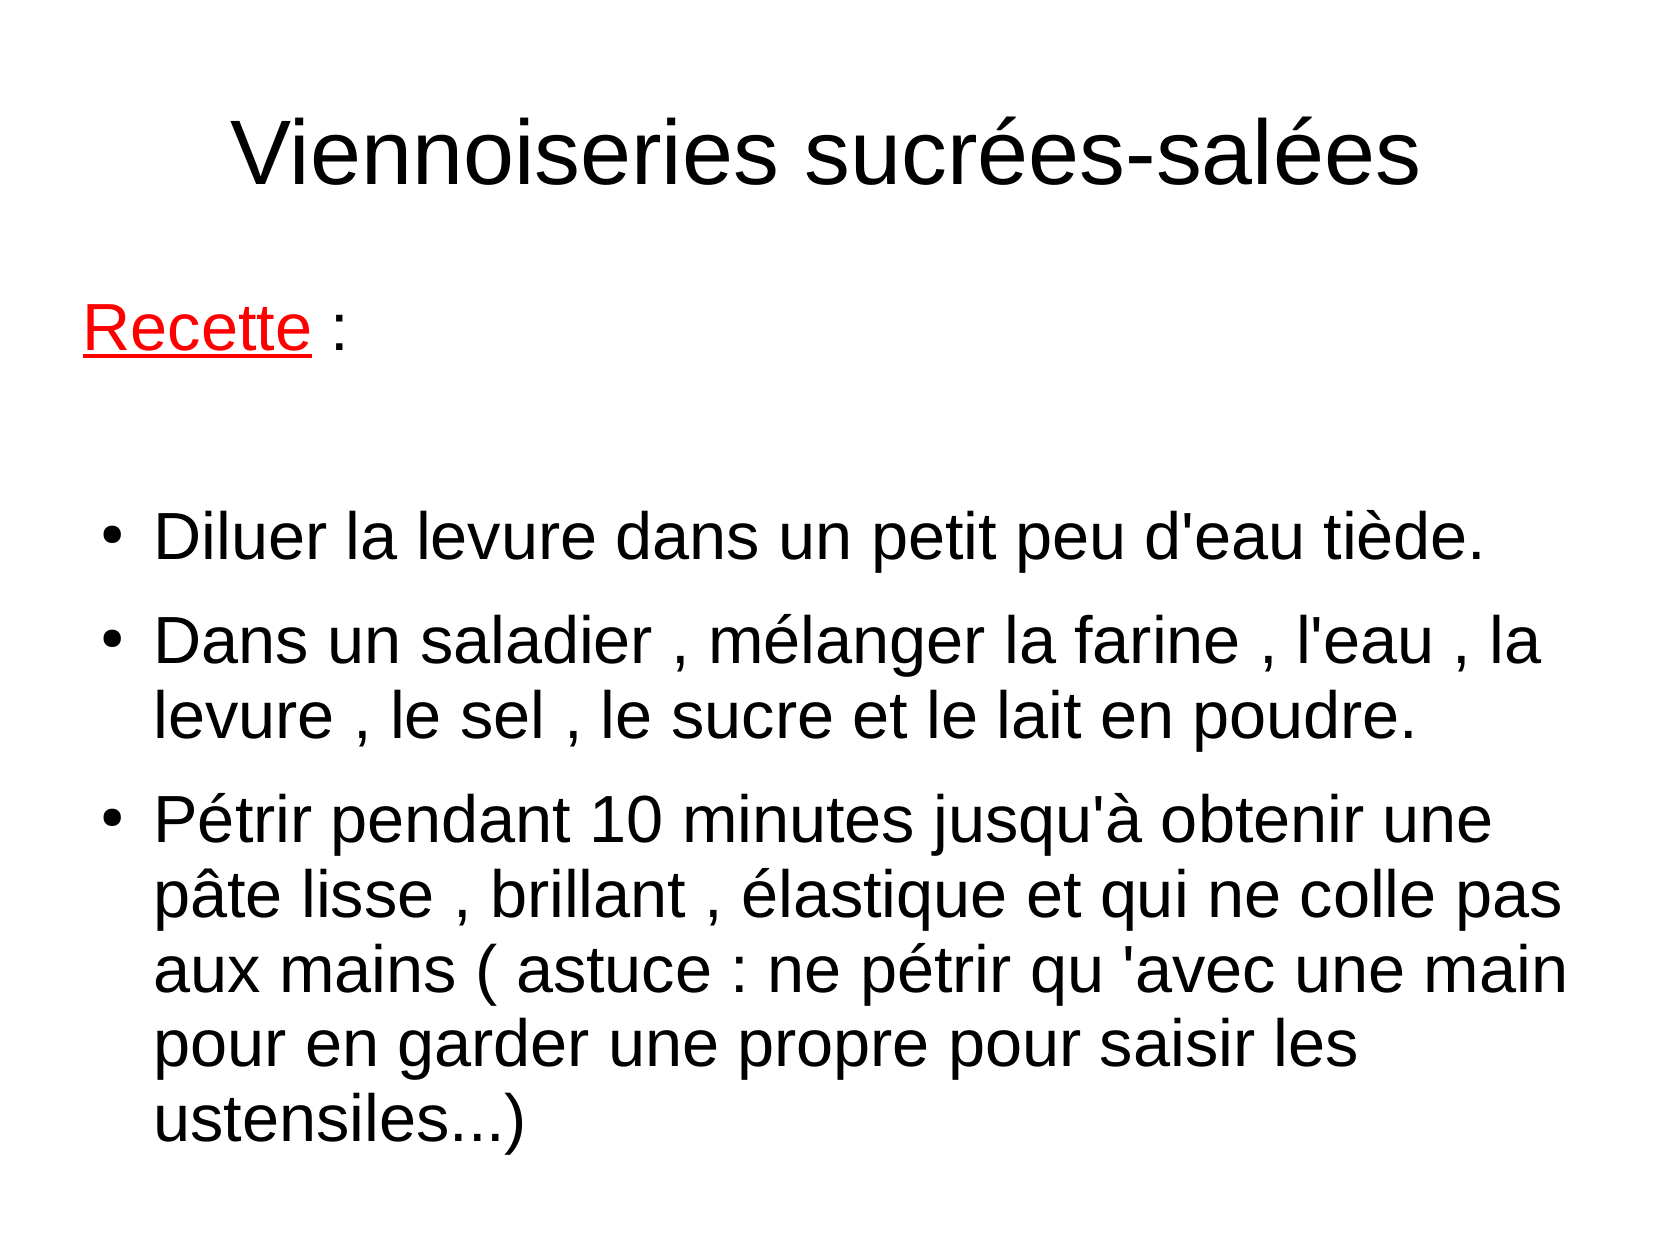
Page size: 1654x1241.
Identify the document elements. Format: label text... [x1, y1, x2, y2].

title Viennoiseries sucrées-salées [82, 49, 1571, 257]
list Recette : Diluer la levure dans un petit peu d'eau tiède. Dans un saladier , mélanger la farine , l'eau , la levure , le sel , le sucre et le lait en poudre. Pétrir pendant 10 minutes jusqu'à obtenir une pâte lisse , brillant , élastique et qui ne colle pas aux mains ( astuce : ne pétrir qu 'avec une main pour en garder une propre pour saisir les ustensiles...) [82, 290, 1571, 1151]
